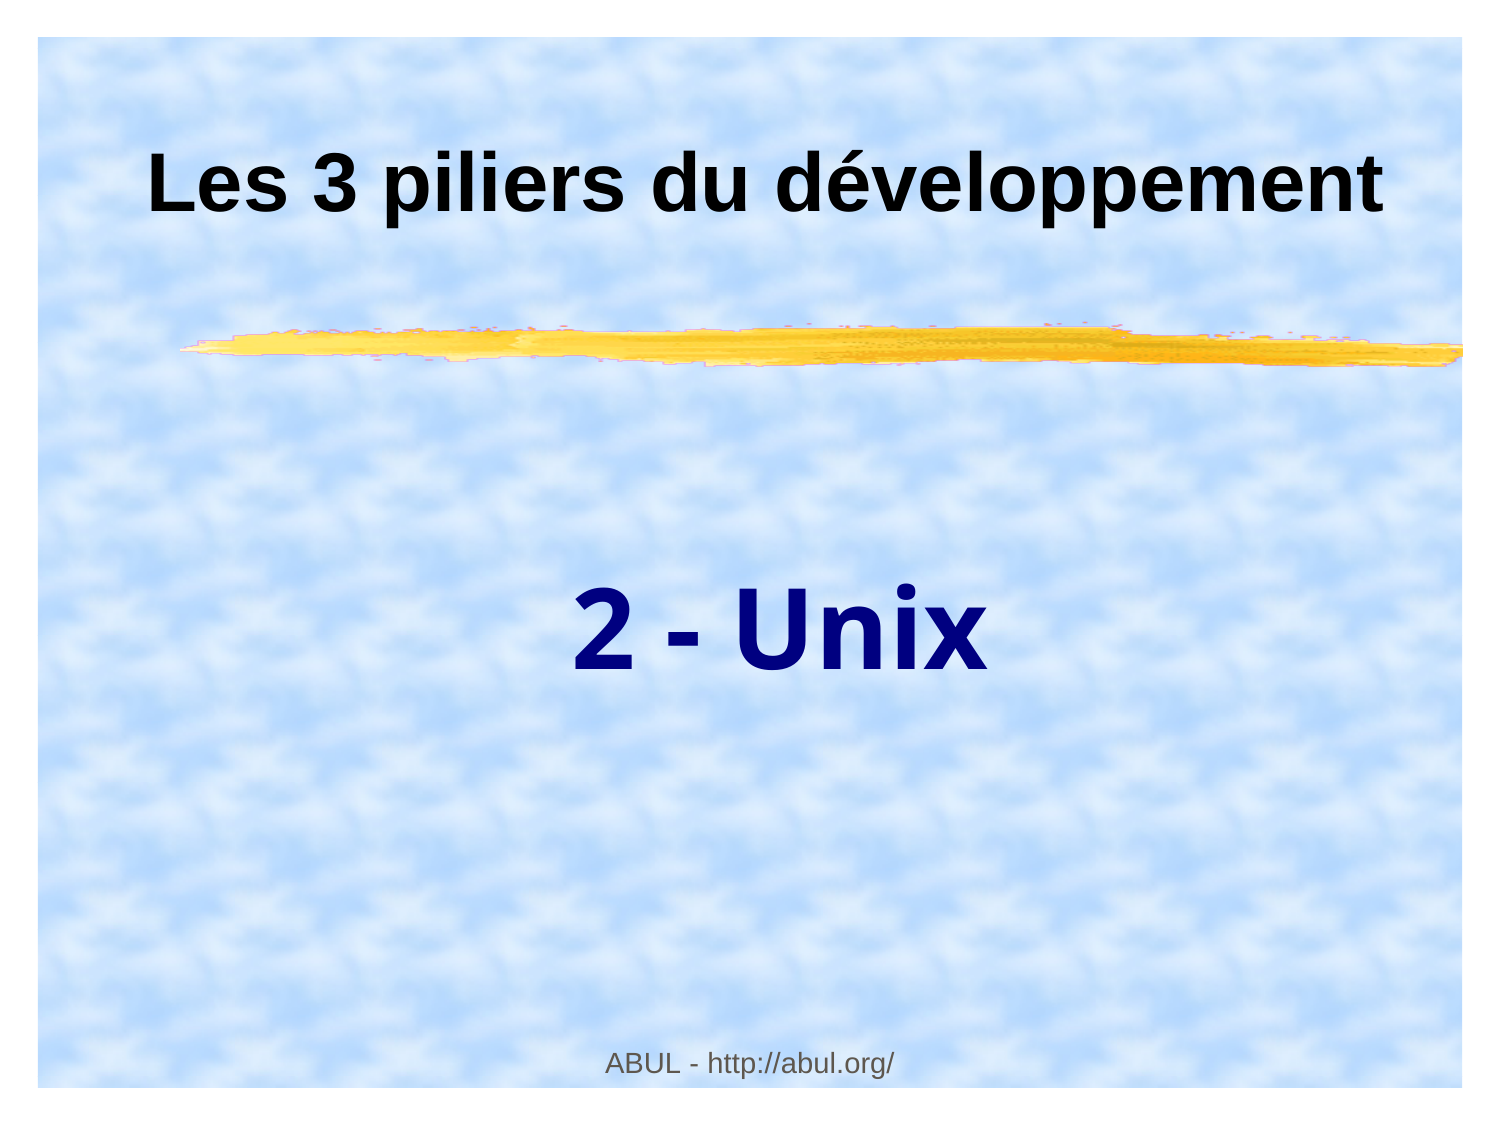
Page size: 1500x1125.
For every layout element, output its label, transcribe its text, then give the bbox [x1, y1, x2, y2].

subtitle 2 - Unix [264, 491, 1262, 761]
picture [37, 37, 1463, 1088]
title Les 3 piliers du développement [145, 66, 1416, 300]
